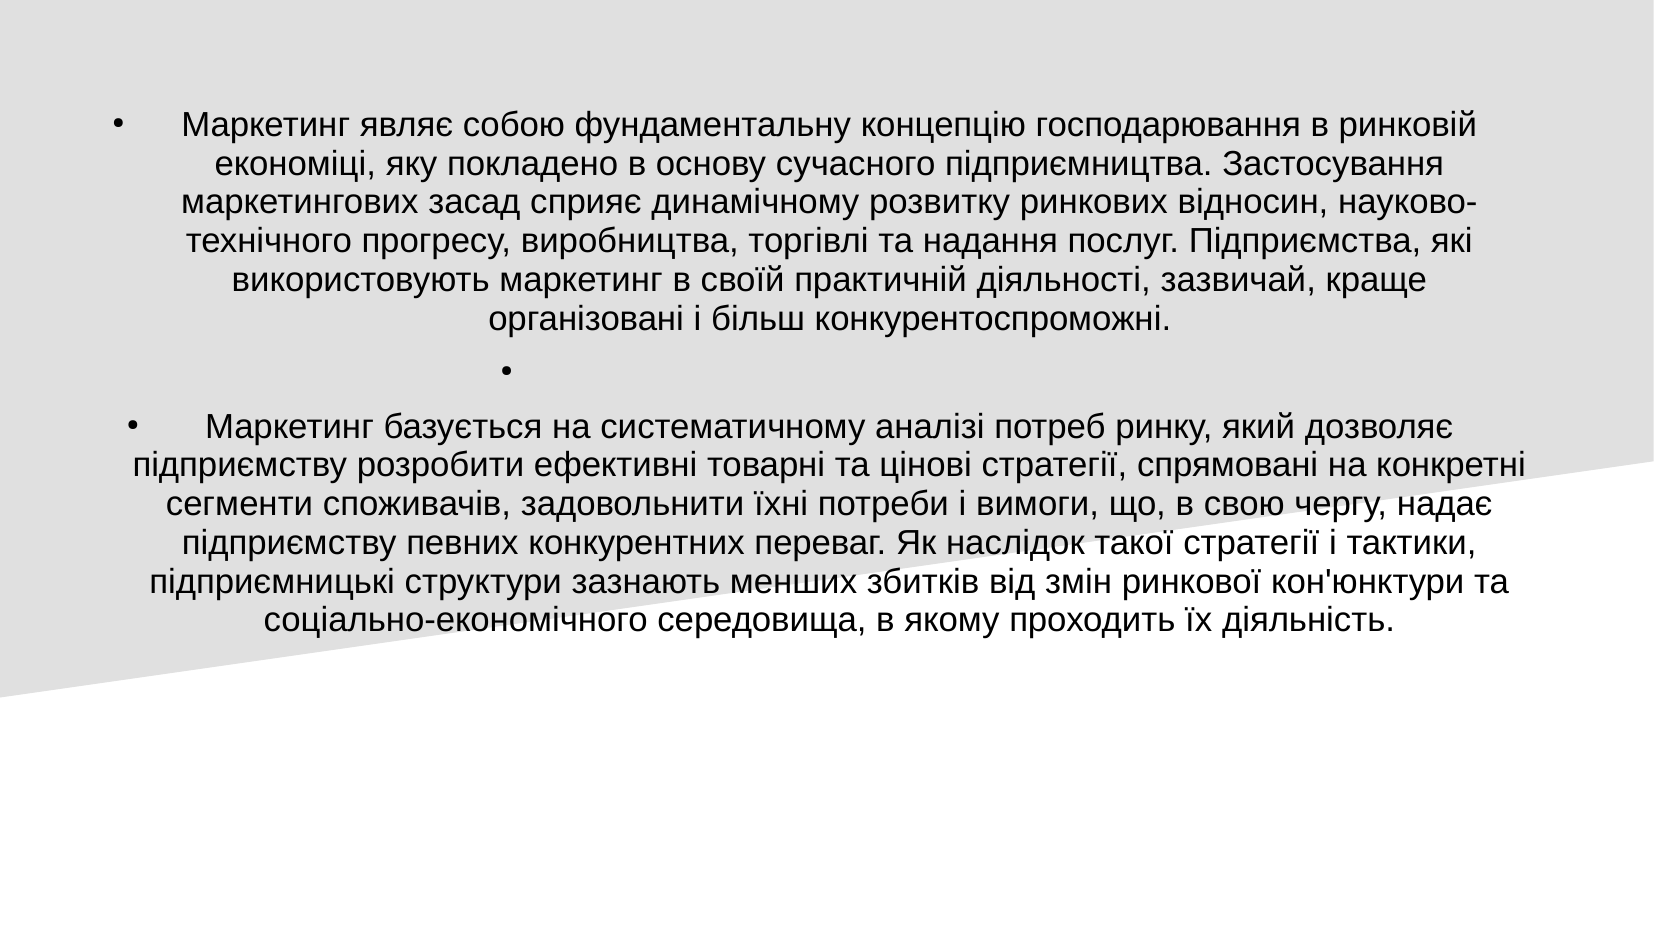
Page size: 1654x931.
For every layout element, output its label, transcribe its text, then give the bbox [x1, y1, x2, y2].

list Маркетинг являє собою фундаментальну концепцію господарювання в ринковій економіці, яку покладено в основу сучасного підприємництва. Застосування маркетингових засад сприяє динамічному розвитку ринкових відносин, науково-технічного прогресу, виробництва, торгівлі та надання послуг. Підприємства, які використовують маркетинг в своїй практичній діяльності, зазвичай, краще організовані і більш конкурентоспроможні. Маркетинг базується на систематичному аналізі потреб ринку, який дозволяє підприємству розробити ефективні товарні та цінові стратегії, спрямовані на конкретні сегменти споживачів, задовольнити їхні потреби і вимоги, що, в свою чергу, надає підприємству певних конкурентних переваг. Як наслідок такої стратегії і тактики, підприємницькі структури зазнають менших збитків від змін ринкової кон'юнктури та соціально-економічного середовища, в якому проходить їх діяльність. [86, 105, 1531, 678]
